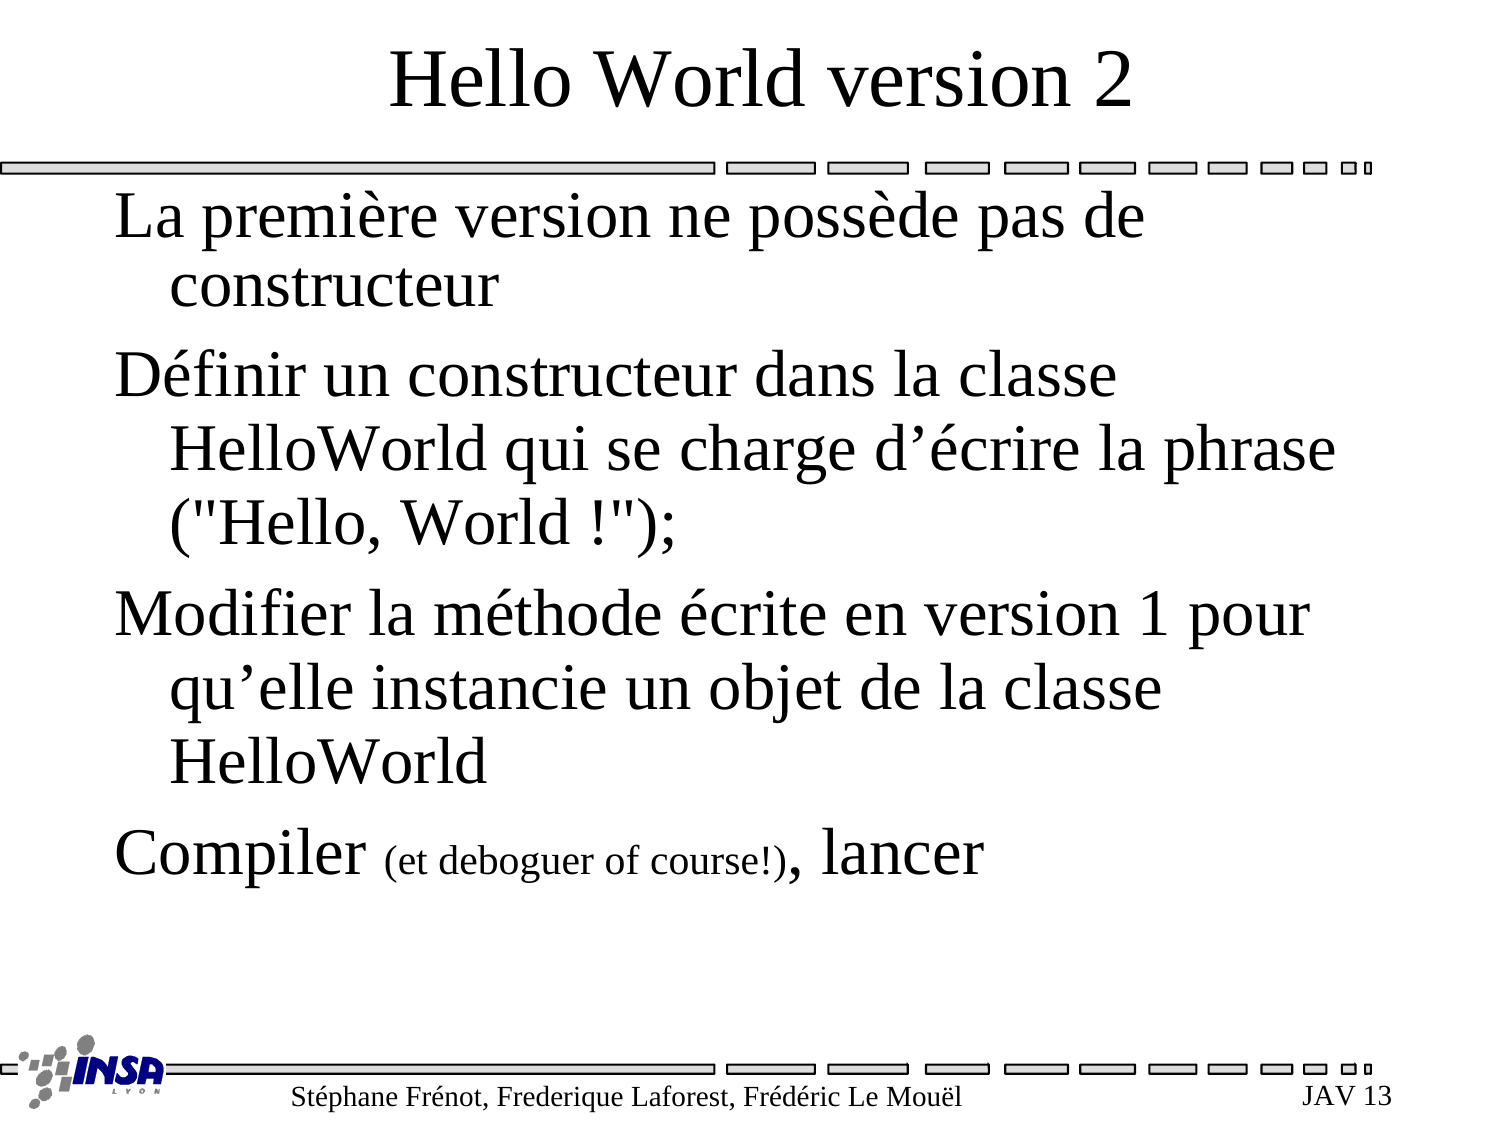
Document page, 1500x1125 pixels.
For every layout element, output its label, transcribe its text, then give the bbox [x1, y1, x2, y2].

list La première version ne possède pas de constructeur Définir un constructeur dans la classe HelloWorld qui se charge d’écrire la phrase ("Hello, World !"); Modifier la méthode écrite en version 1 pour qu’elle instancie un objet de la classe HelloWorld Compiler (et deboguer of course!), lancer [99, 174, 1375, 1000]
title Hello World version 2 [125, 0, 1400, 162]
